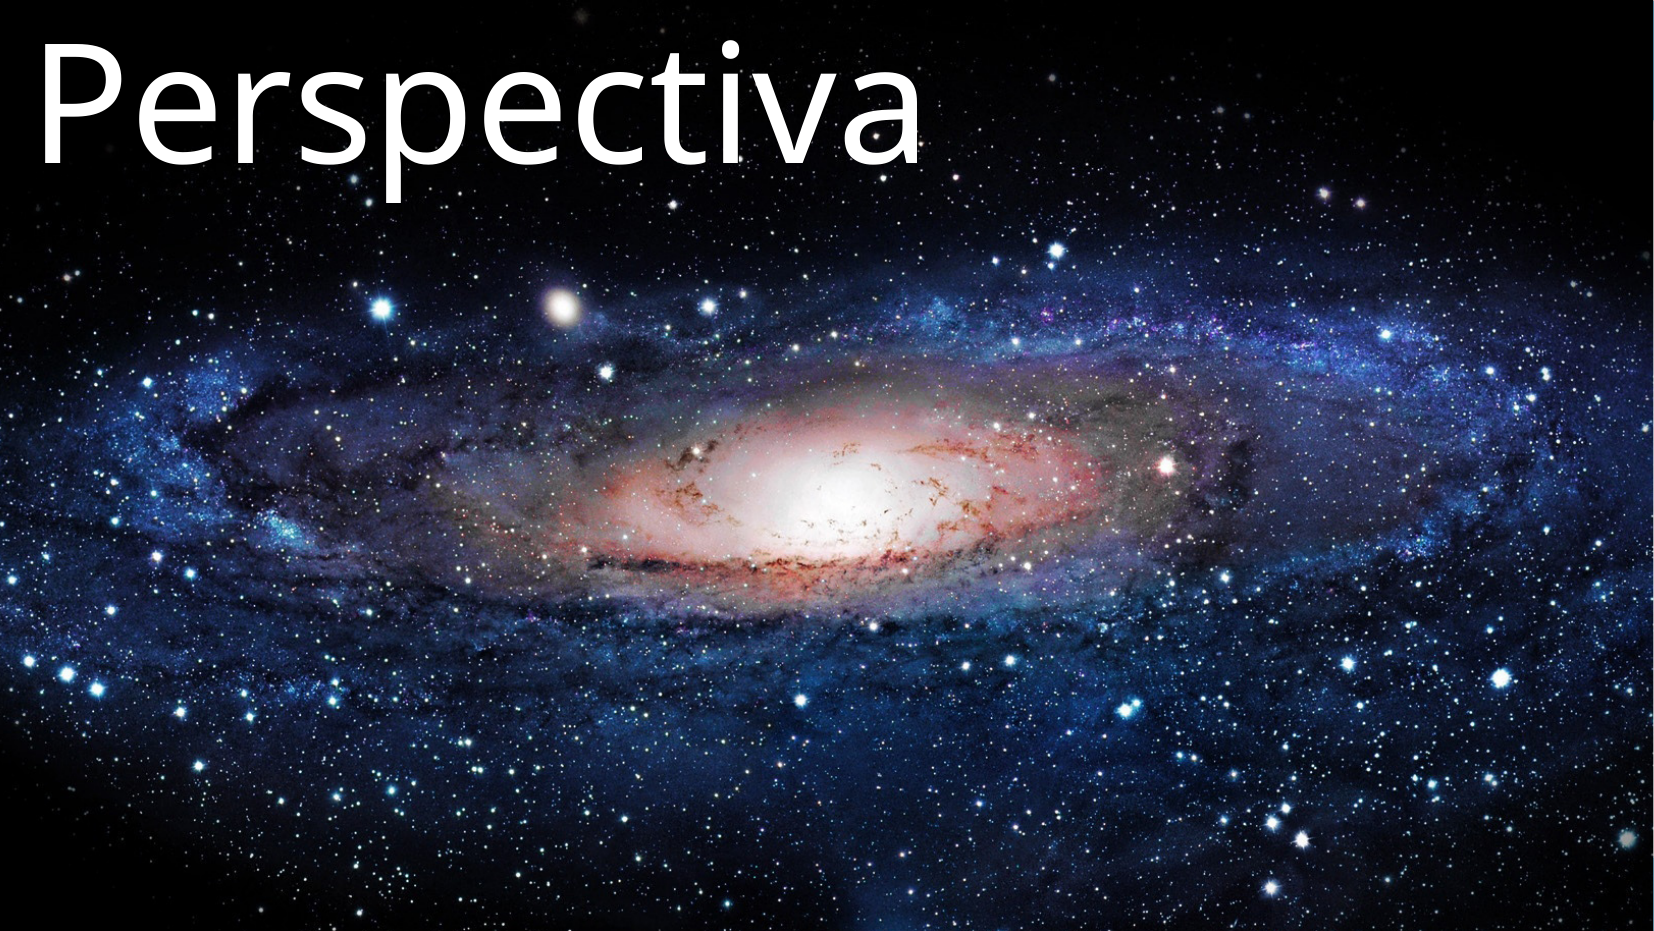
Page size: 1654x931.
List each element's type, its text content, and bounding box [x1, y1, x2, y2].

title Perspectiva [29, 0, 1654, 286]
picture [0, 0, 1654, 931]
